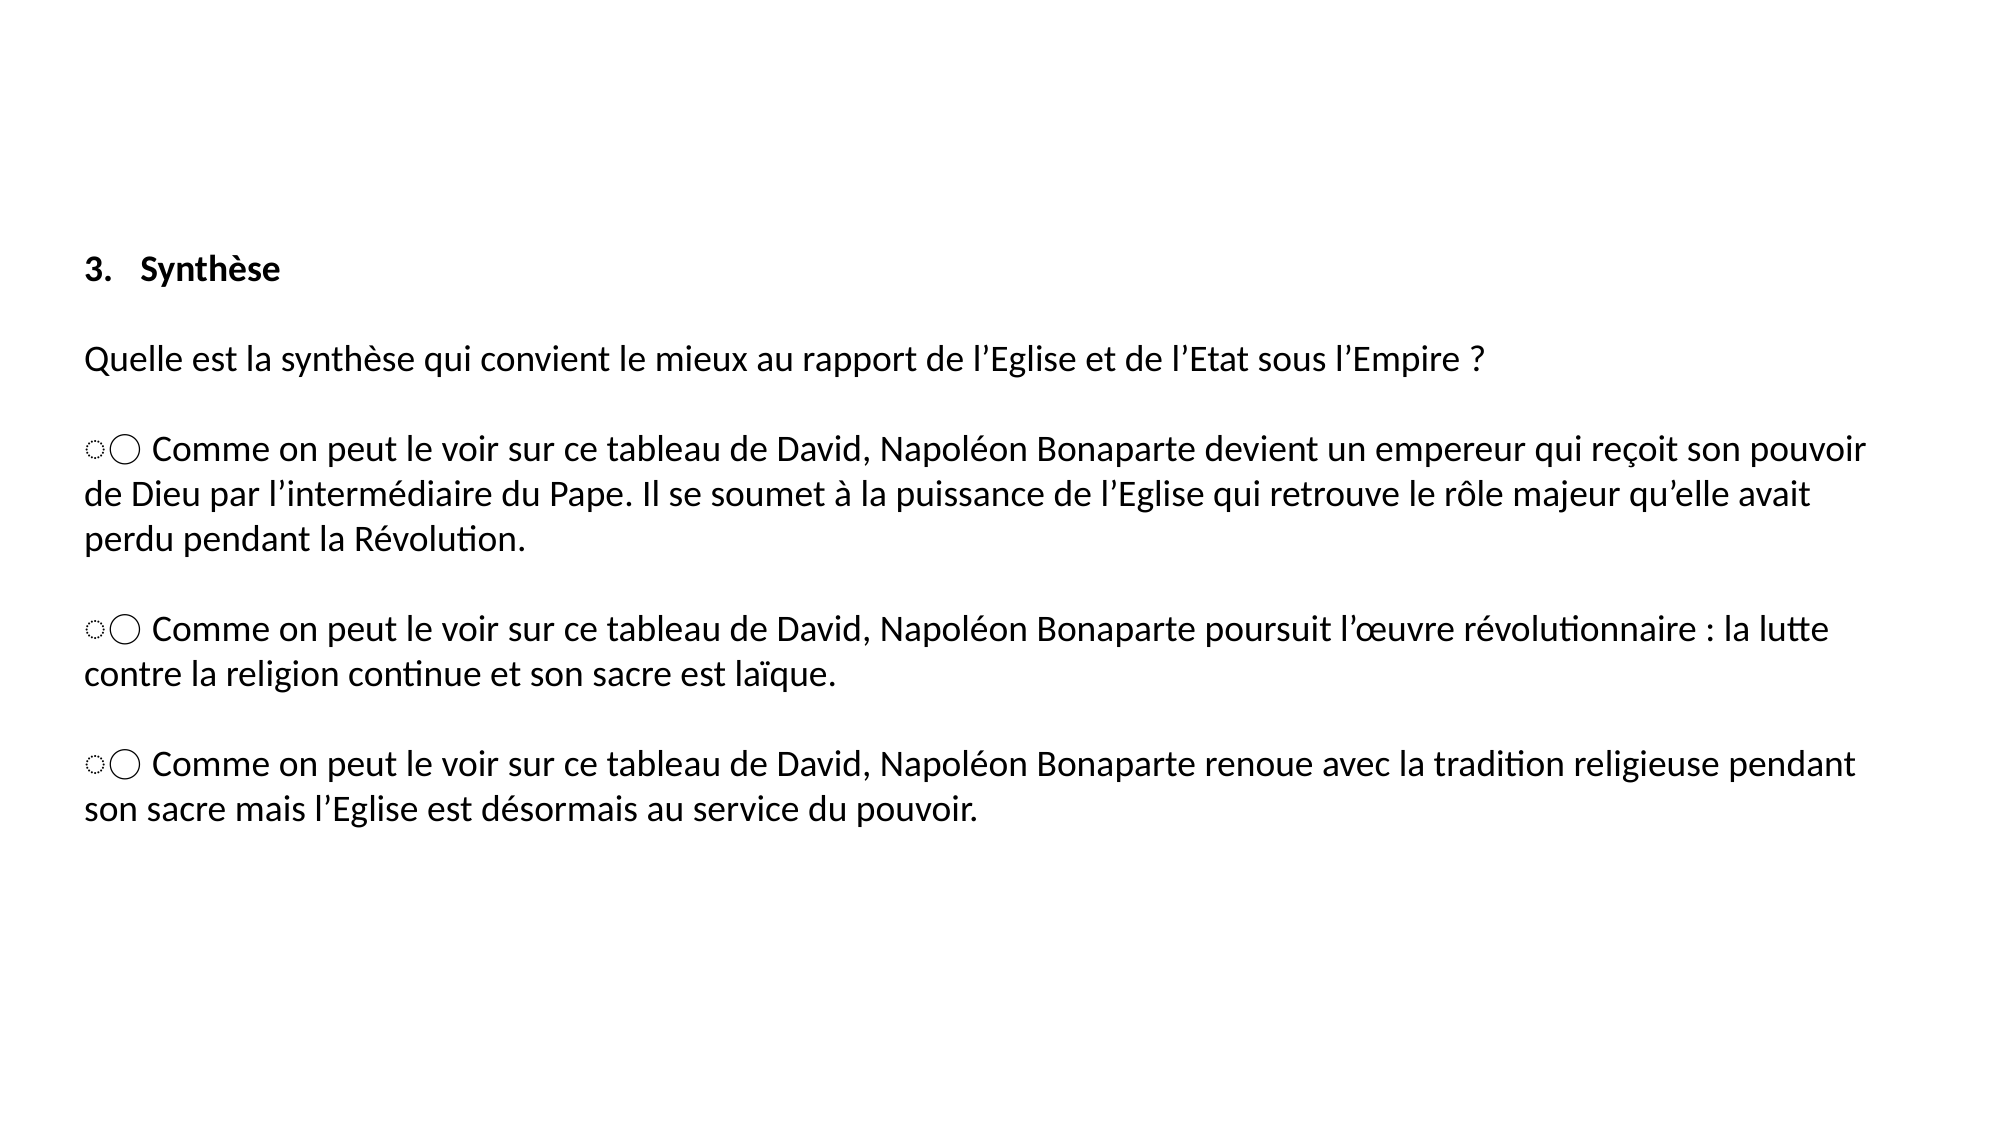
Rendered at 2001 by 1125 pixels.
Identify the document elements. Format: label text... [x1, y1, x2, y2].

text_box Synthèse Quelle est la synthèse qui convient le mieux au rapport de l’Eglise et de l’Etat sous l’Empire ? ⃝ Comme on peut le voir sur ce tableau de David, Napoléon Bonaparte devient un empereur qui reçoit son pouvoir de Dieu par l’intermédiaire du Pape. Il se soumet à la puissance de l’Eglise qui retrouve le rôle majeur qu’elle avait perdu pendant la Révolution. ⃝ Comme on peut le voir sur ce tableau de David, Napoléon Bonaparte poursuit l’œuvre révolutionnaire : la lutte contre la religion continue et son sacre est laïque. ⃝ Comme on peut le voir sur ce tableau de David, Napoléon Bonaparte renoue avec la tradition religieuse pendant son sacre mais l’Eglise est désormais au service du pouvoir. [69, 237, 1912, 837]
